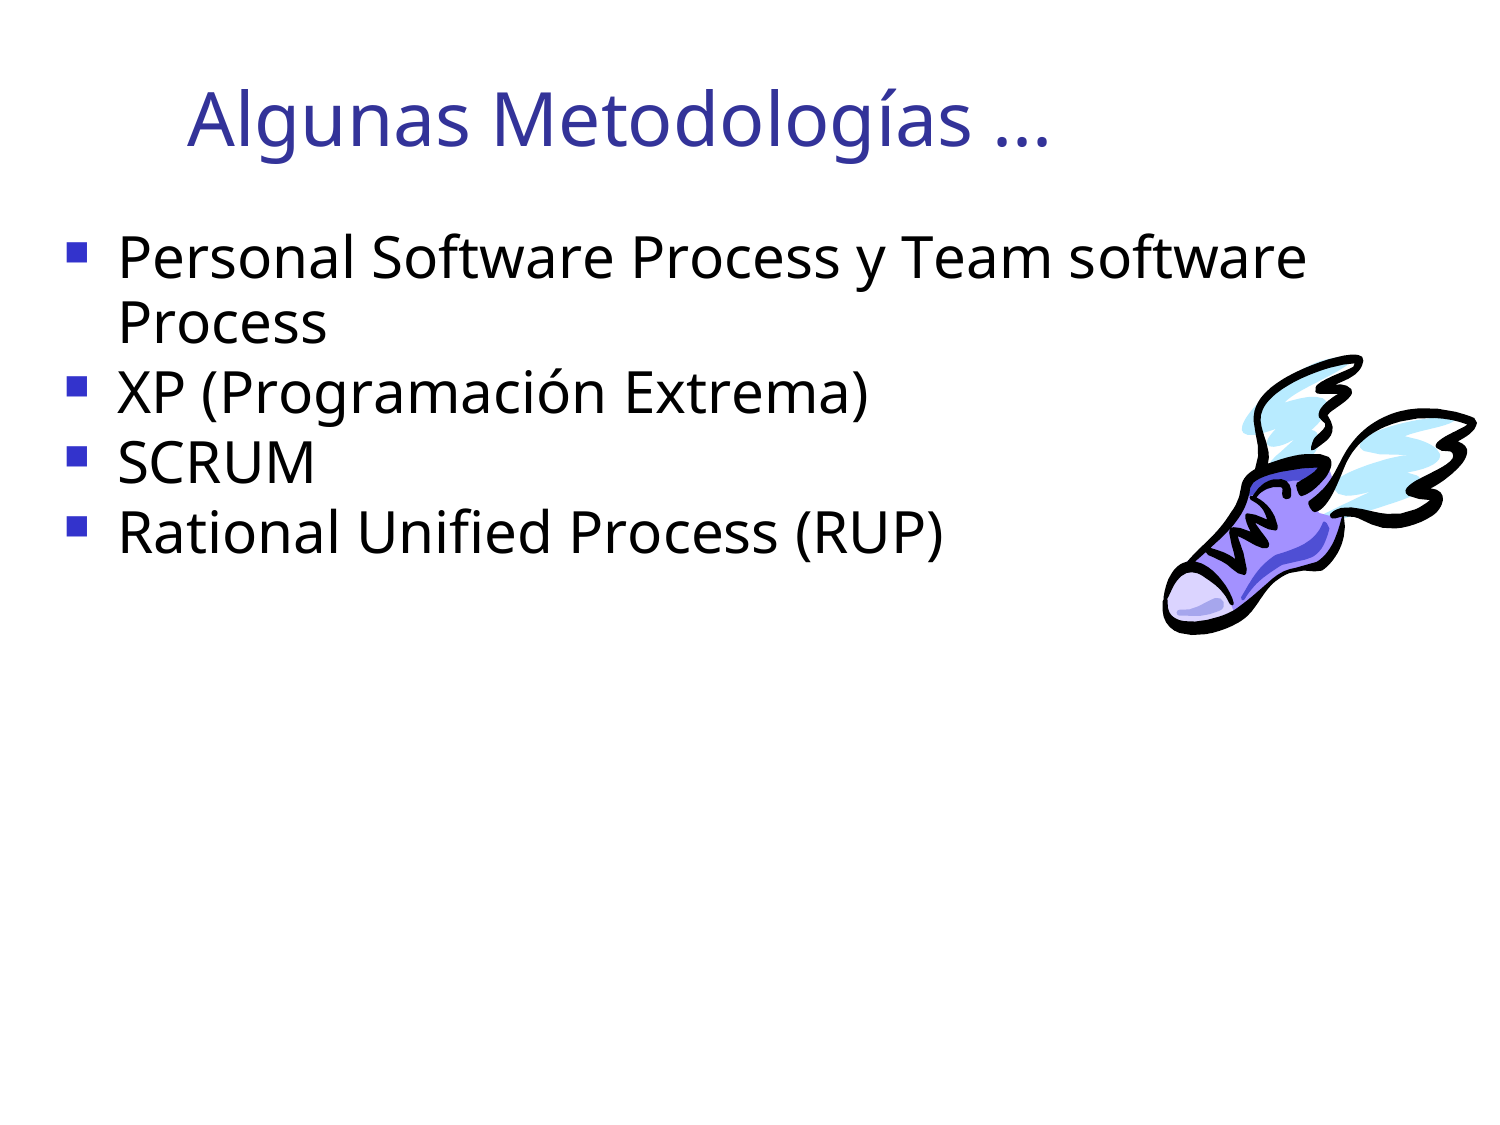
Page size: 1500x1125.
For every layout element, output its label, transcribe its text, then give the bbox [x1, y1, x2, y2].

picture [1162, 352, 1480, 638]
title Algunas Metodologías ... [187, 45, 1466, 193]
list Personal Software Process y Team software Process XP (Programación Extrema)‏ SCRUM Rational Unified Process (RUP)‏ [63, 222, 1389, 863]
